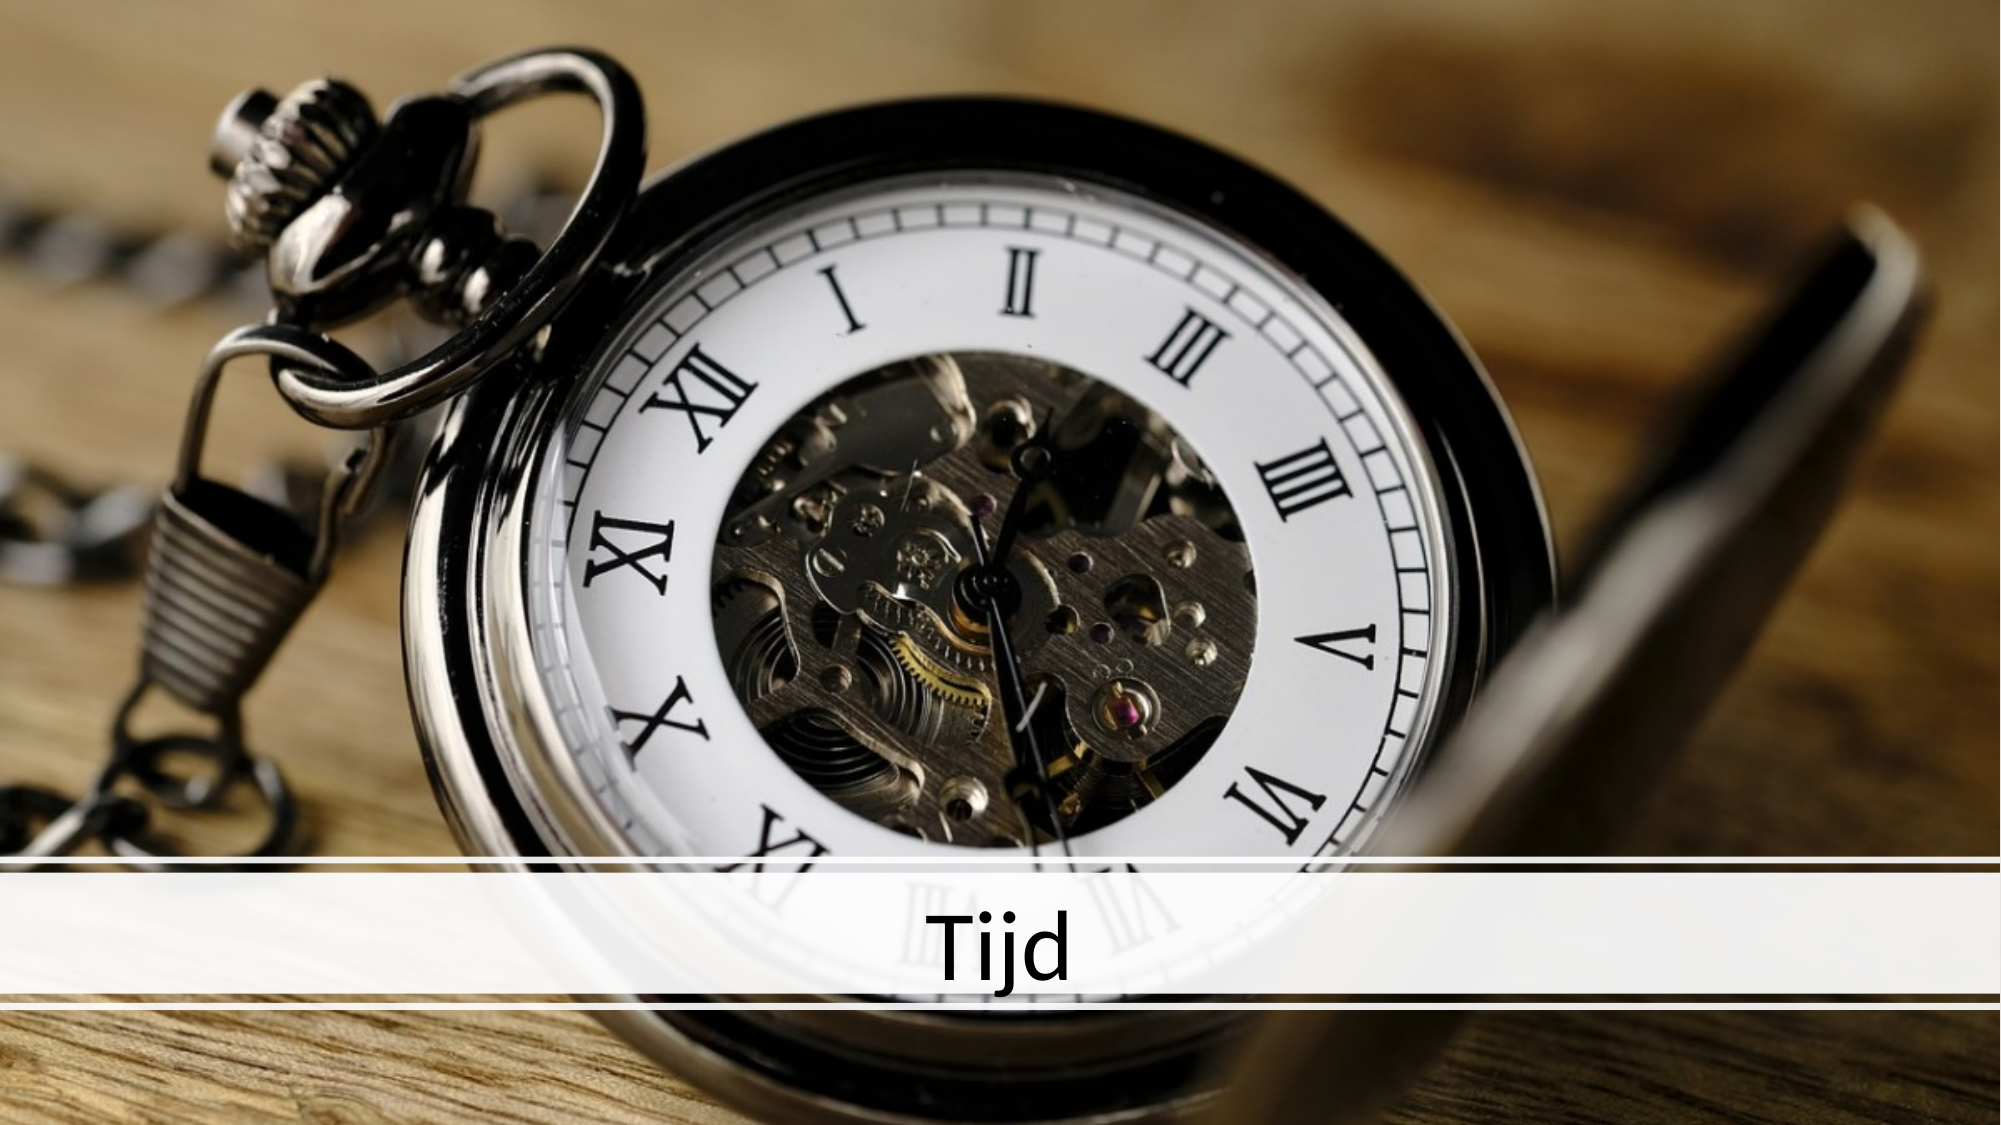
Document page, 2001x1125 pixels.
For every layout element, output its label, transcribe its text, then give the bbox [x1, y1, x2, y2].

picture [0, 864, 2000, 873]
picture [0, 1010, 2000, 1125]
picture [0, 0, 2000, 856]
text_box Tijd [0, 873, 2000, 994]
picture [0, 994, 2000, 1002]
